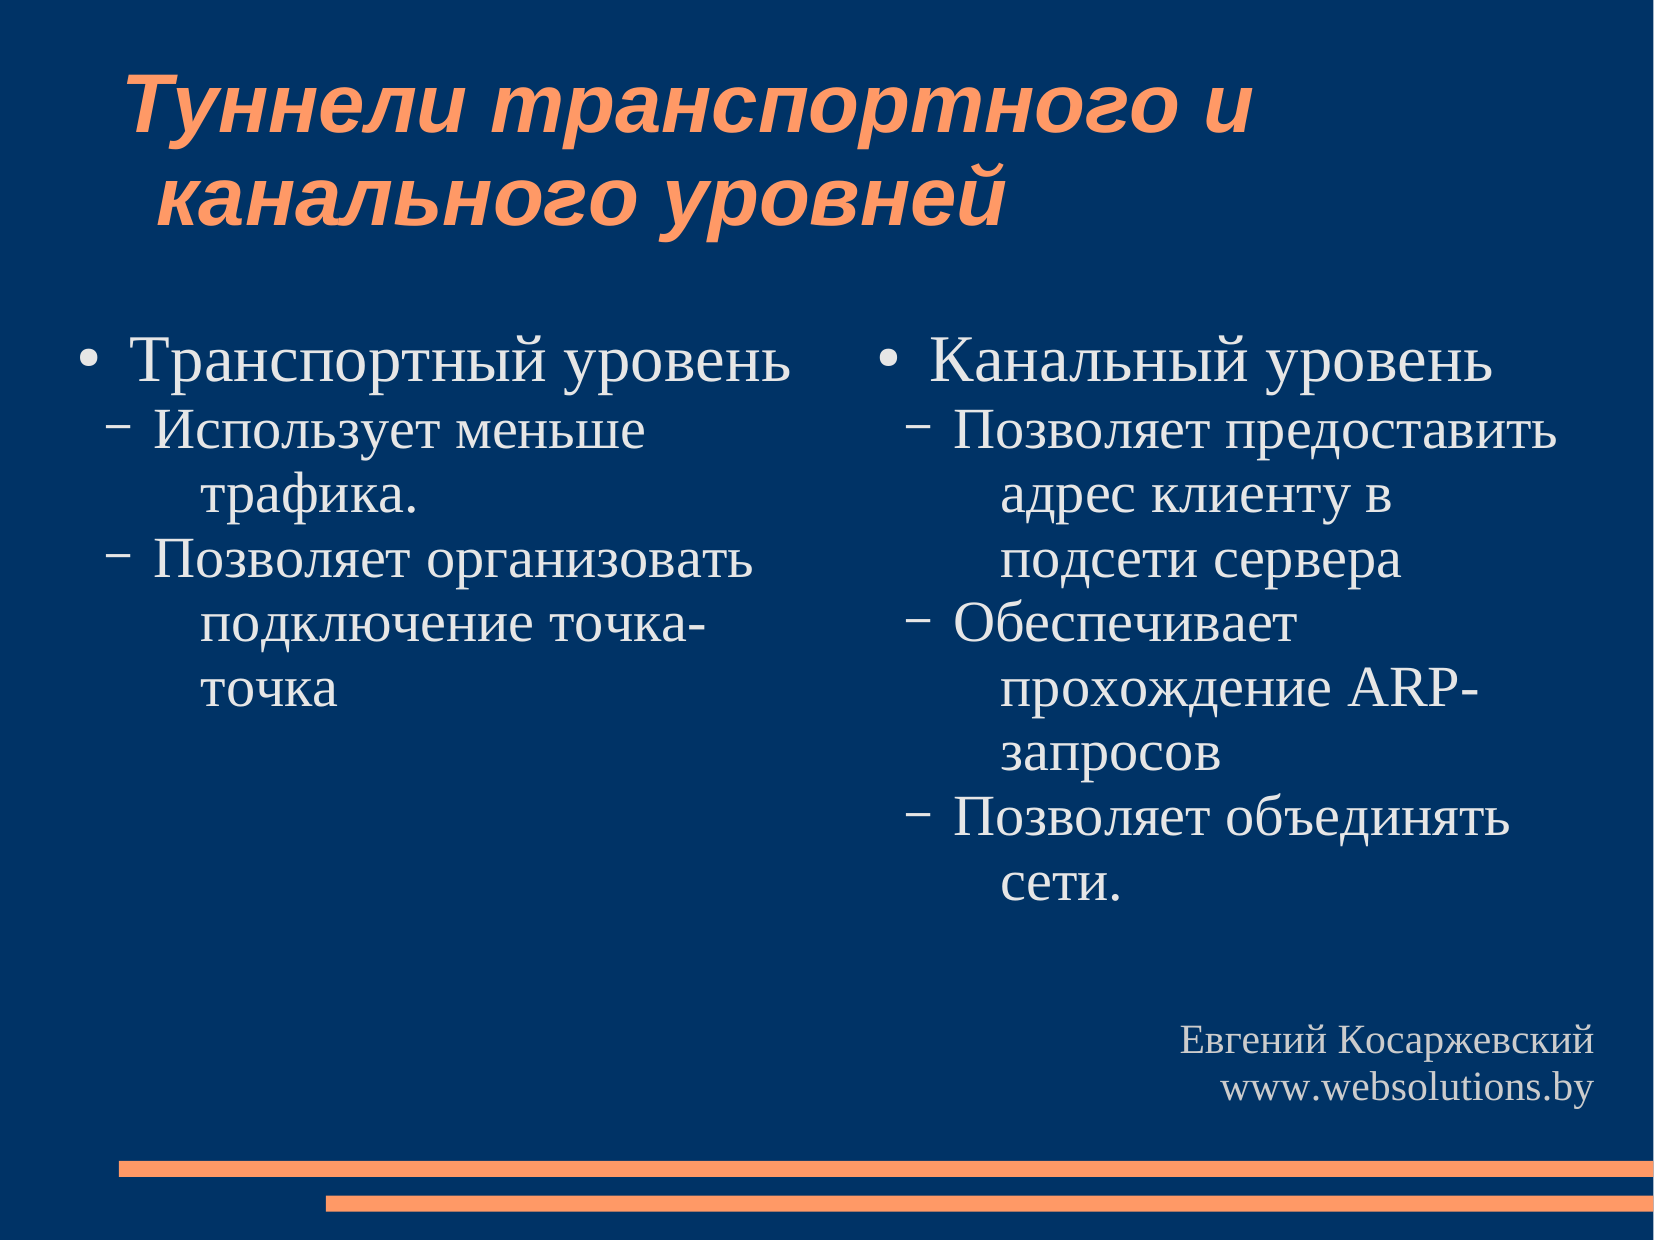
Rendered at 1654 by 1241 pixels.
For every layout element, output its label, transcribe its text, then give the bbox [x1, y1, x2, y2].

list Канальный уровень Позволяет предоставить адрес клиенту в подсети сервера Обеспечивает прохождение ARP-запросов Позволяет объединять сети. [858, 322, 1562, 916]
list Транспортный уровень Использует меньше трафика. Позволяет организовать подключение точка-точка [59, 322, 824, 1141]
text_box Евгений Косаржевский www.websolutions.by [1003, 974, 1595, 1152]
title Туннели транспортного и канального уровней [121, 46, 1534, 254]
